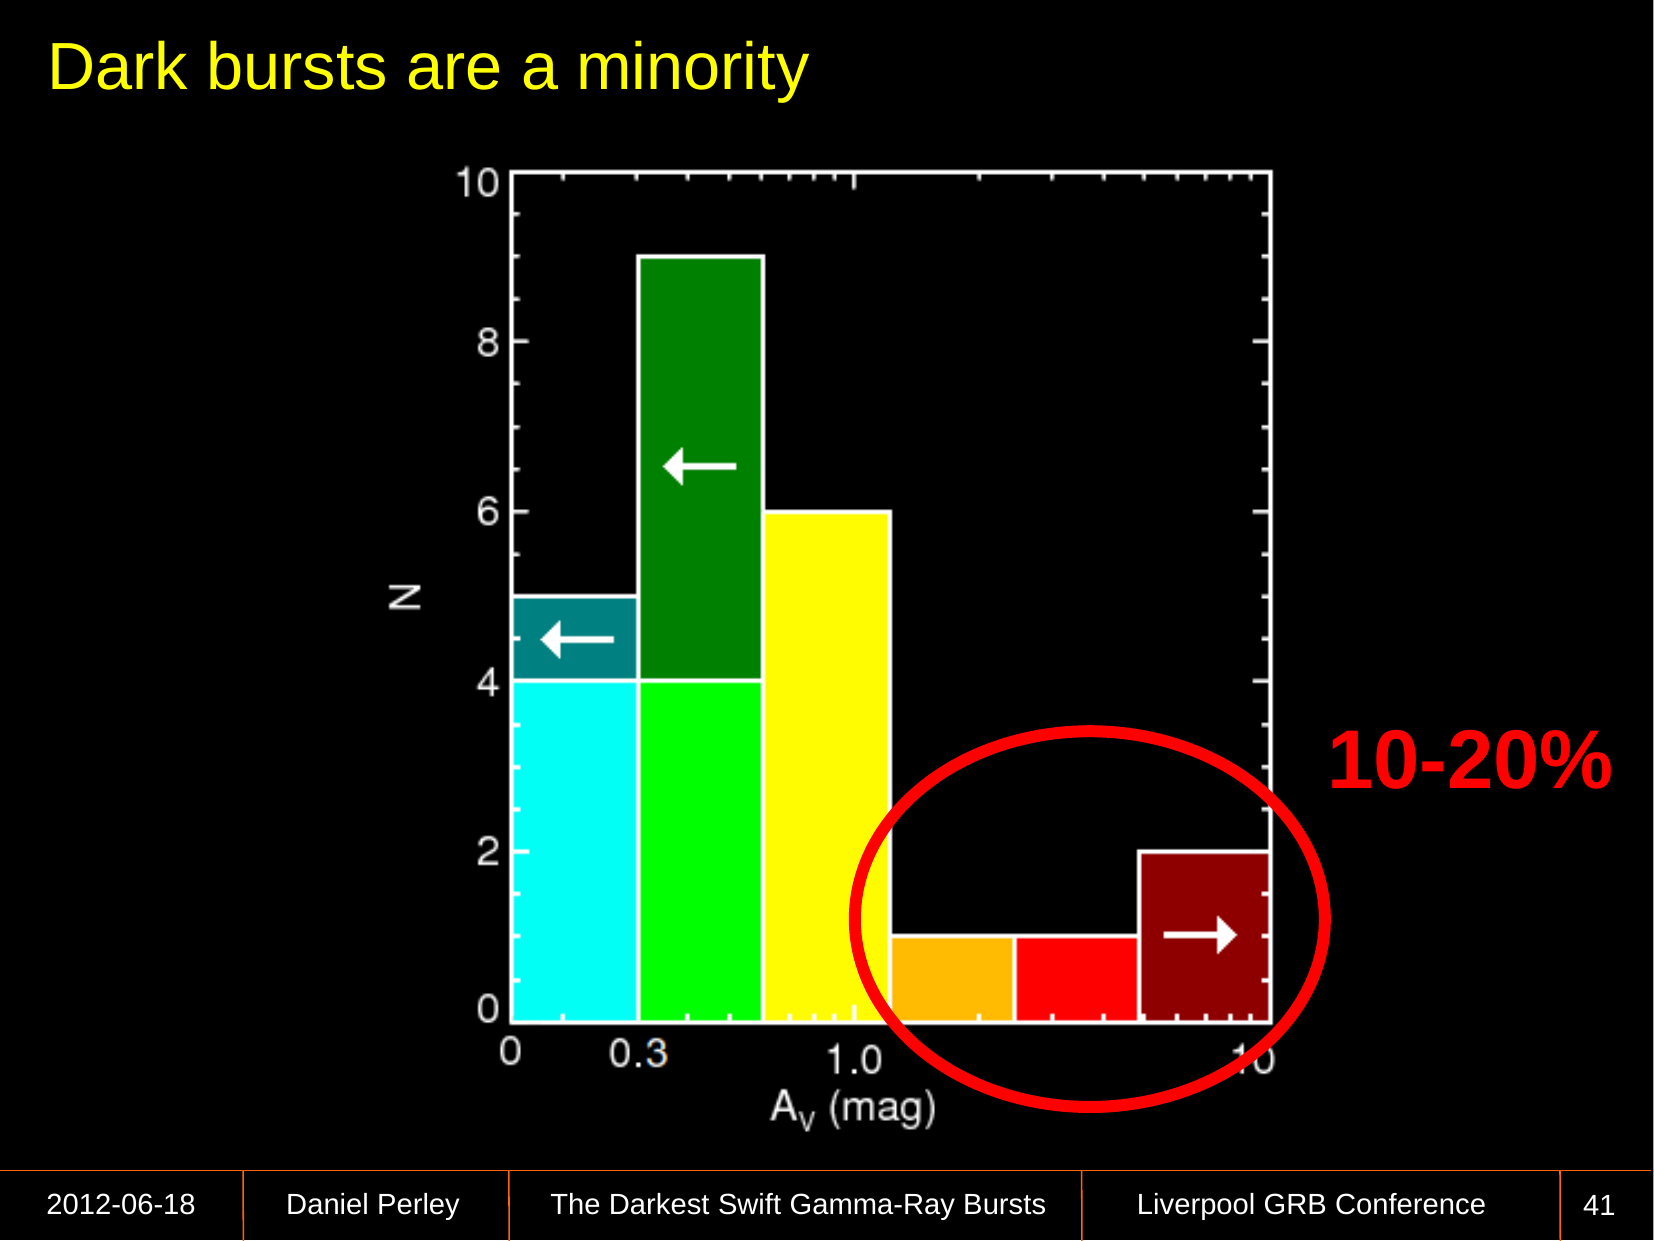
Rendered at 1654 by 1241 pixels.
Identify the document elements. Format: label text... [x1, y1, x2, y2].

title Dark bursts are a minority [47, 25, 1564, 107]
text_box 10-20% [1312, 705, 1651, 814]
picture [363, 155, 1329, 1152]
picture [861, 738, 1318, 1100]
